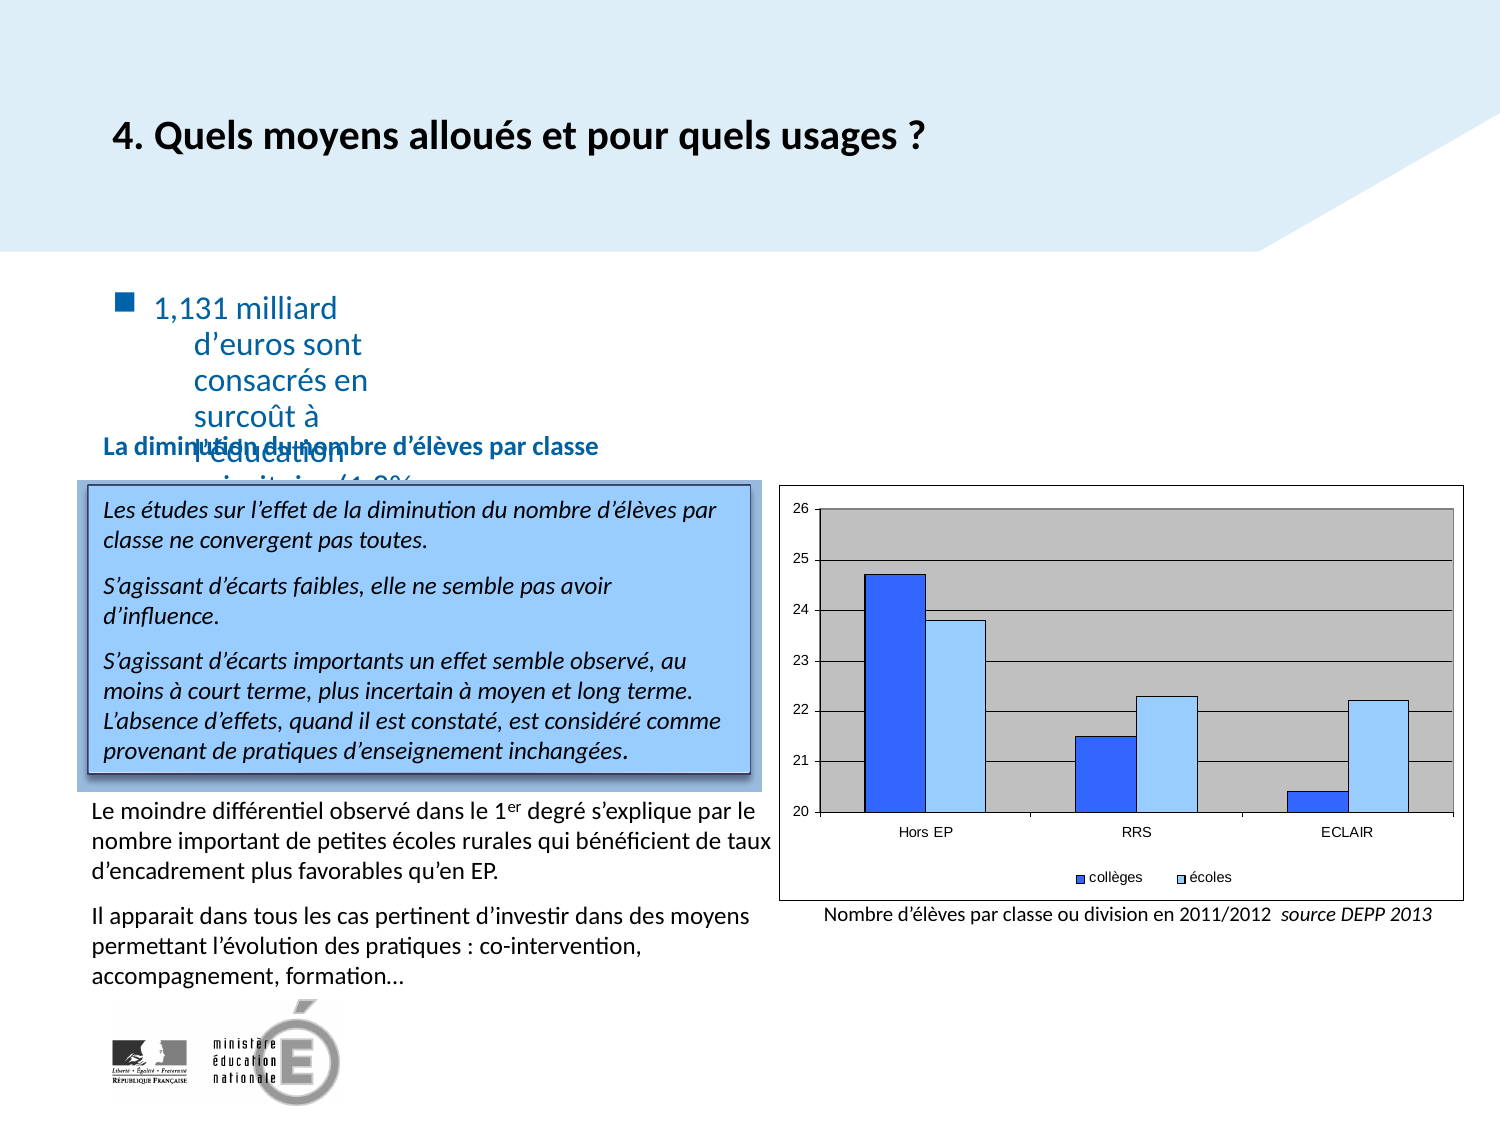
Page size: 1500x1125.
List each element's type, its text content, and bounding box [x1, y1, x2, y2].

text_box Le moindre différentiel observé dans le 1er degré s’explique par le nombre important de petites écoles rurales qui bénéficient de taux d’encadrement plus favorables qu’en EP. Il apparait dans tous les cas pertinent d’investir dans des moyens permettant l’évolution des pratiques : co-intervention, accompagnement, formation… [76, 786, 798, 998]
list 1,131 milliard d’euros sont consacrés en surcoût à l’éducation prioritaire (1,8% du budget de l’éducation nationale pour 20% des élèves). Ce montant est jugé insuffisant par la Cour des comptes. [112, 290, 1388, 409]
text_box Les études sur l’effet de la diminution du nombre d’élèves par classe ne convergent pas toutes. S’agissant d’écarts faibles, elle ne semble pas avoir d’influence. S’agissant d’écarts importants un effet semble observé, au moins à court terme, plus incertain à moyen et long terme. L’absence d’effets, quand il est constaté, est considéré comme provenant de pratiques d’enseignement inchangées. [88, 485, 751, 773]
text_box Nombre d’élèves par classe ou division en 2011/2012 source DEPP 2013 [809, 906, 1471, 934]
chart [773, 479, 1471, 906]
text_box La diminution du nombre d’élèves par classe [88, 420, 715, 469]
picture [76, 479, 762, 786]
title 4. Quels moyens alloués et pour quels usages ? [112, 21, 1388, 244]
